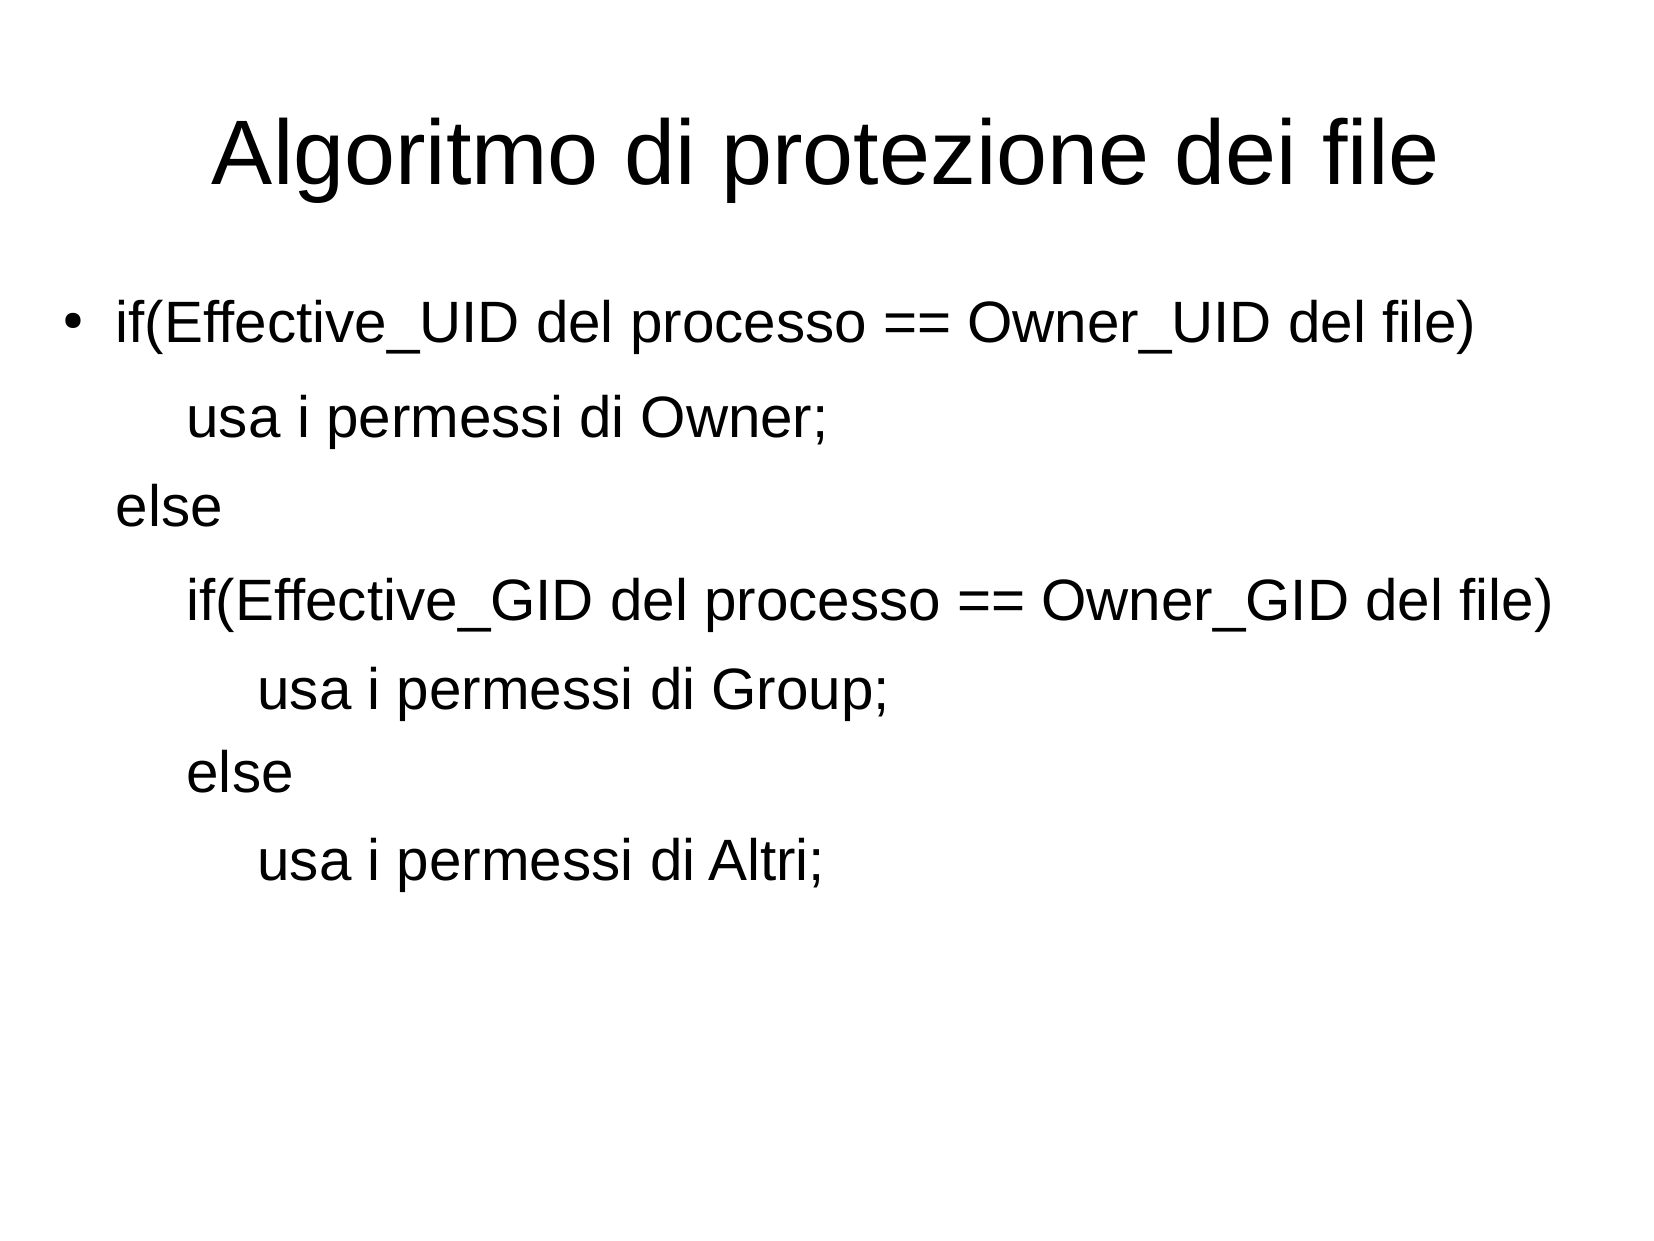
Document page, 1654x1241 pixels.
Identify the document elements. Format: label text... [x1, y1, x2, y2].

list if(Effective_UID del processo == Owner_UID del file) usa i permessi di Owner; else if(Effective_GID del processo == Owner_GID del file) usa i permessi di Group; else usa i permessi di Altri; [45, 290, 1621, 1171]
title Algoritmo di protezione dei file [82, 49, 1571, 257]
